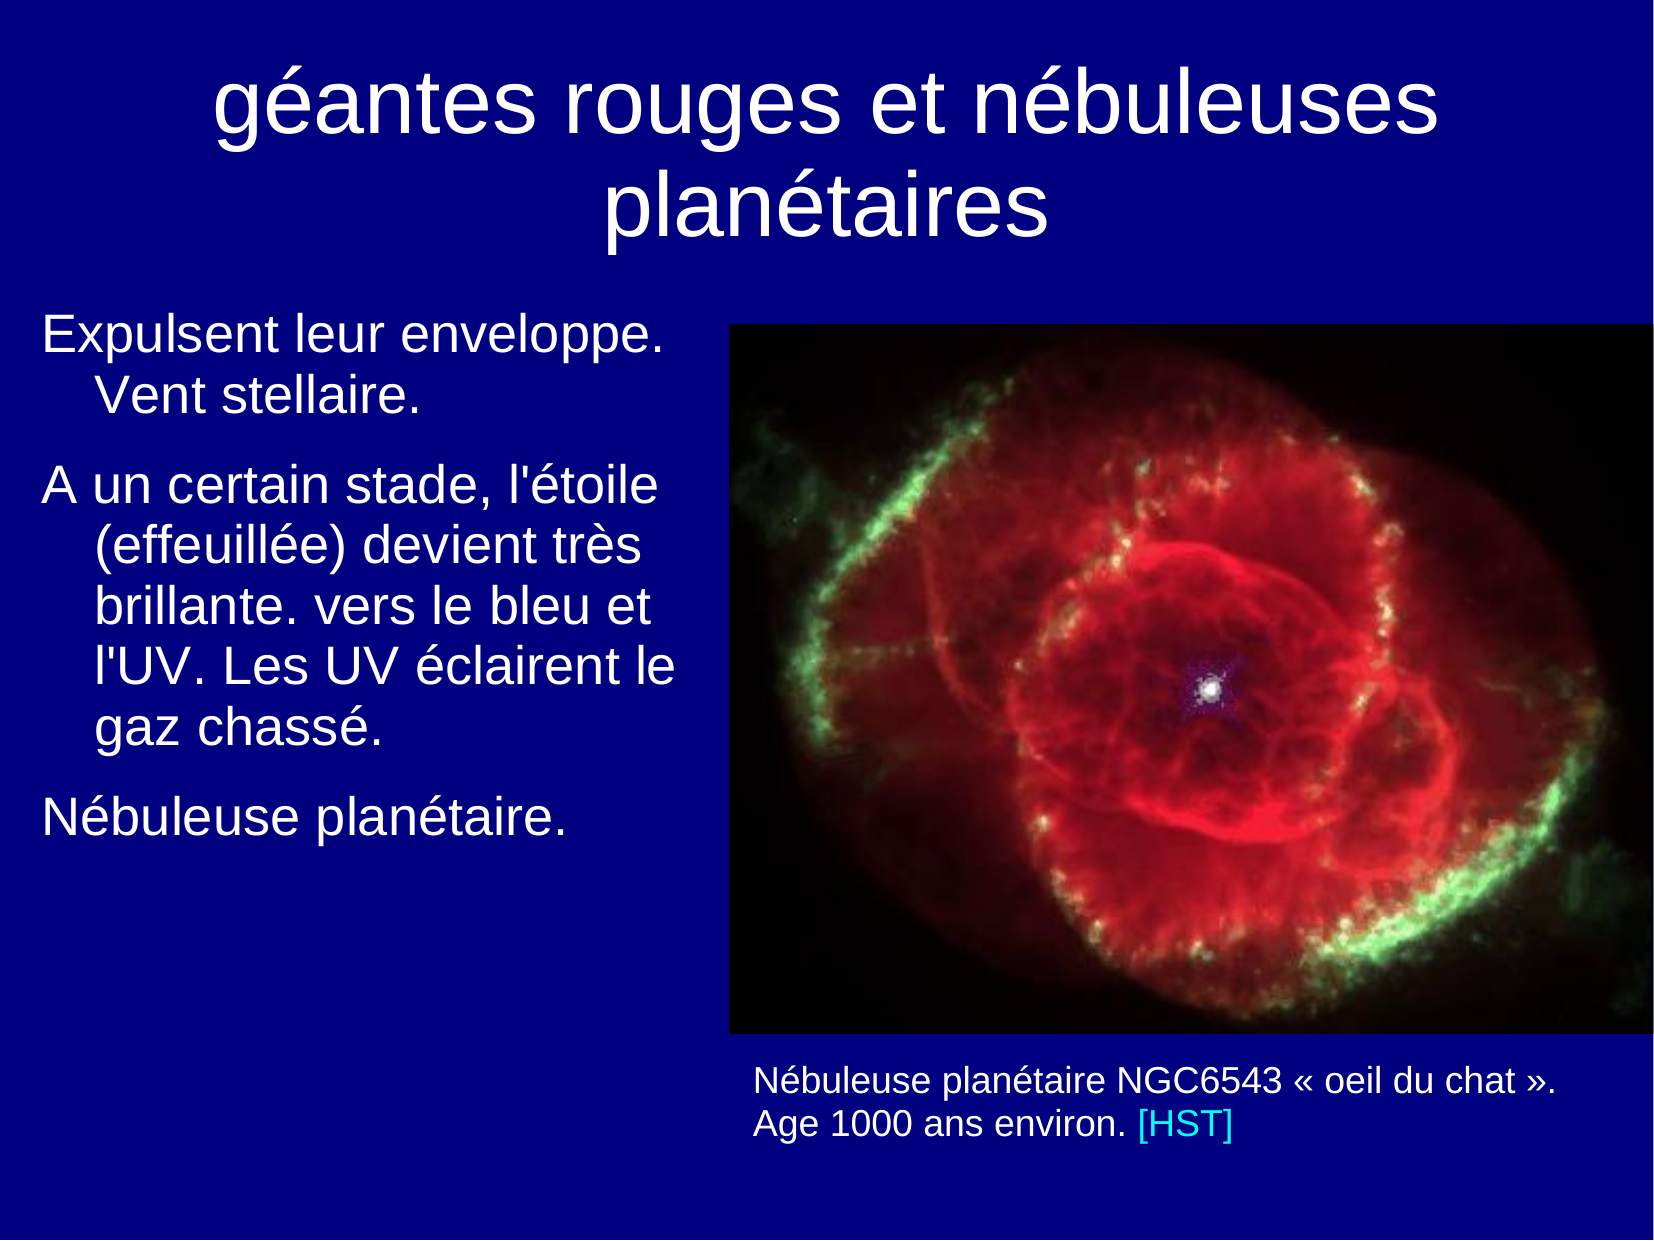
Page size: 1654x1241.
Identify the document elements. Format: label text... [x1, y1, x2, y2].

text_box Nébuleuse planétaire NGC6543 « oeil du chat ». Age 1000 ans environ. [HST] [738, 1052, 1573, 1152]
picture [729, 324, 1654, 1034]
title géantes rouges et nébuleuses planétaires [82, 49, 1571, 257]
list Expulsent leur enveloppe. Vent stellaire. A un certain stade, l'étoile (effeuillée) devient très brillante. vers le bleu et l'UV. Les UV éclairent le gaz chassé. Nébuleuse planétaire. [23, 303, 768, 1123]
